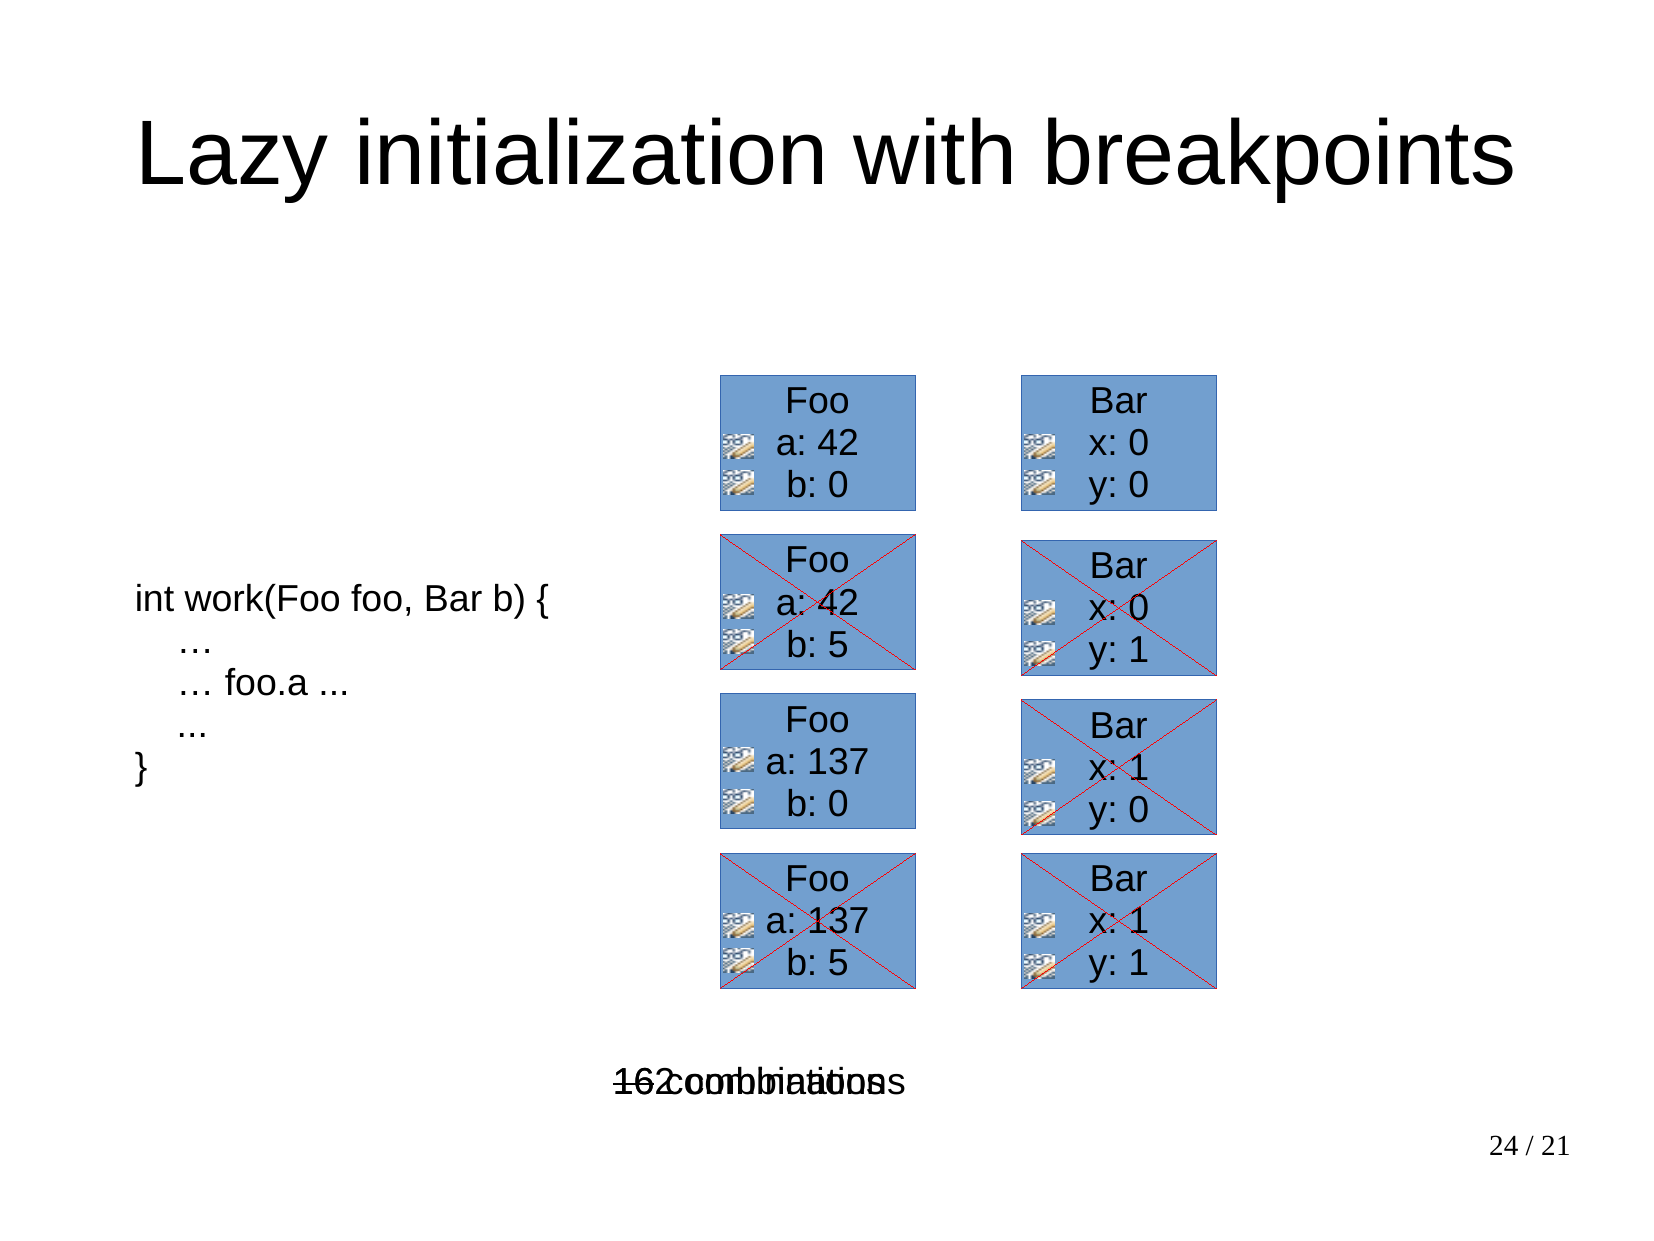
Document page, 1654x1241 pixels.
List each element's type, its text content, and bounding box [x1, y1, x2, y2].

text_box Foo a: 137 b: 5 [720, 853, 916, 989]
picture [723, 747, 754, 772]
text_box Bar x: 0 y: 1 [1021, 540, 1217, 676]
text_box Foo a: 42 b: 0 [720, 375, 916, 511]
picture [723, 913, 754, 938]
text_box Foo a: 137 b: 0 [720, 693, 916, 829]
picture [723, 594, 754, 619]
text_box Bar x: 1 y: 1 [1021, 853, 1217, 989]
picture [1024, 801, 1055, 826]
picture [1024, 759, 1055, 784]
text_box Bar x: 0 y: 0 [1021, 375, 1217, 511]
picture [1024, 954, 1055, 979]
title Lazy initialization with breakpoints [82, 49, 1571, 257]
picture [723, 470, 754, 495]
text_box int work(Foo foo, Bar b) { … … foo.a ... ... } [120, 570, 676, 796]
picture [1024, 641, 1055, 666]
text_box Foo a: 42 b: 5 [720, 534, 916, 670]
picture [723, 434, 754, 459]
picture [1024, 470, 1055, 495]
text_box 162 combinations [598, 1053, 921, 1111]
picture [1024, 600, 1055, 625]
picture [1024, 913, 1055, 938]
picture [723, 948, 754, 973]
picture [1024, 434, 1055, 459]
picture [723, 789, 754, 814]
picture [723, 629, 754, 654]
text_box Bar x: 1 y: 0 [1021, 699, 1217, 835]
